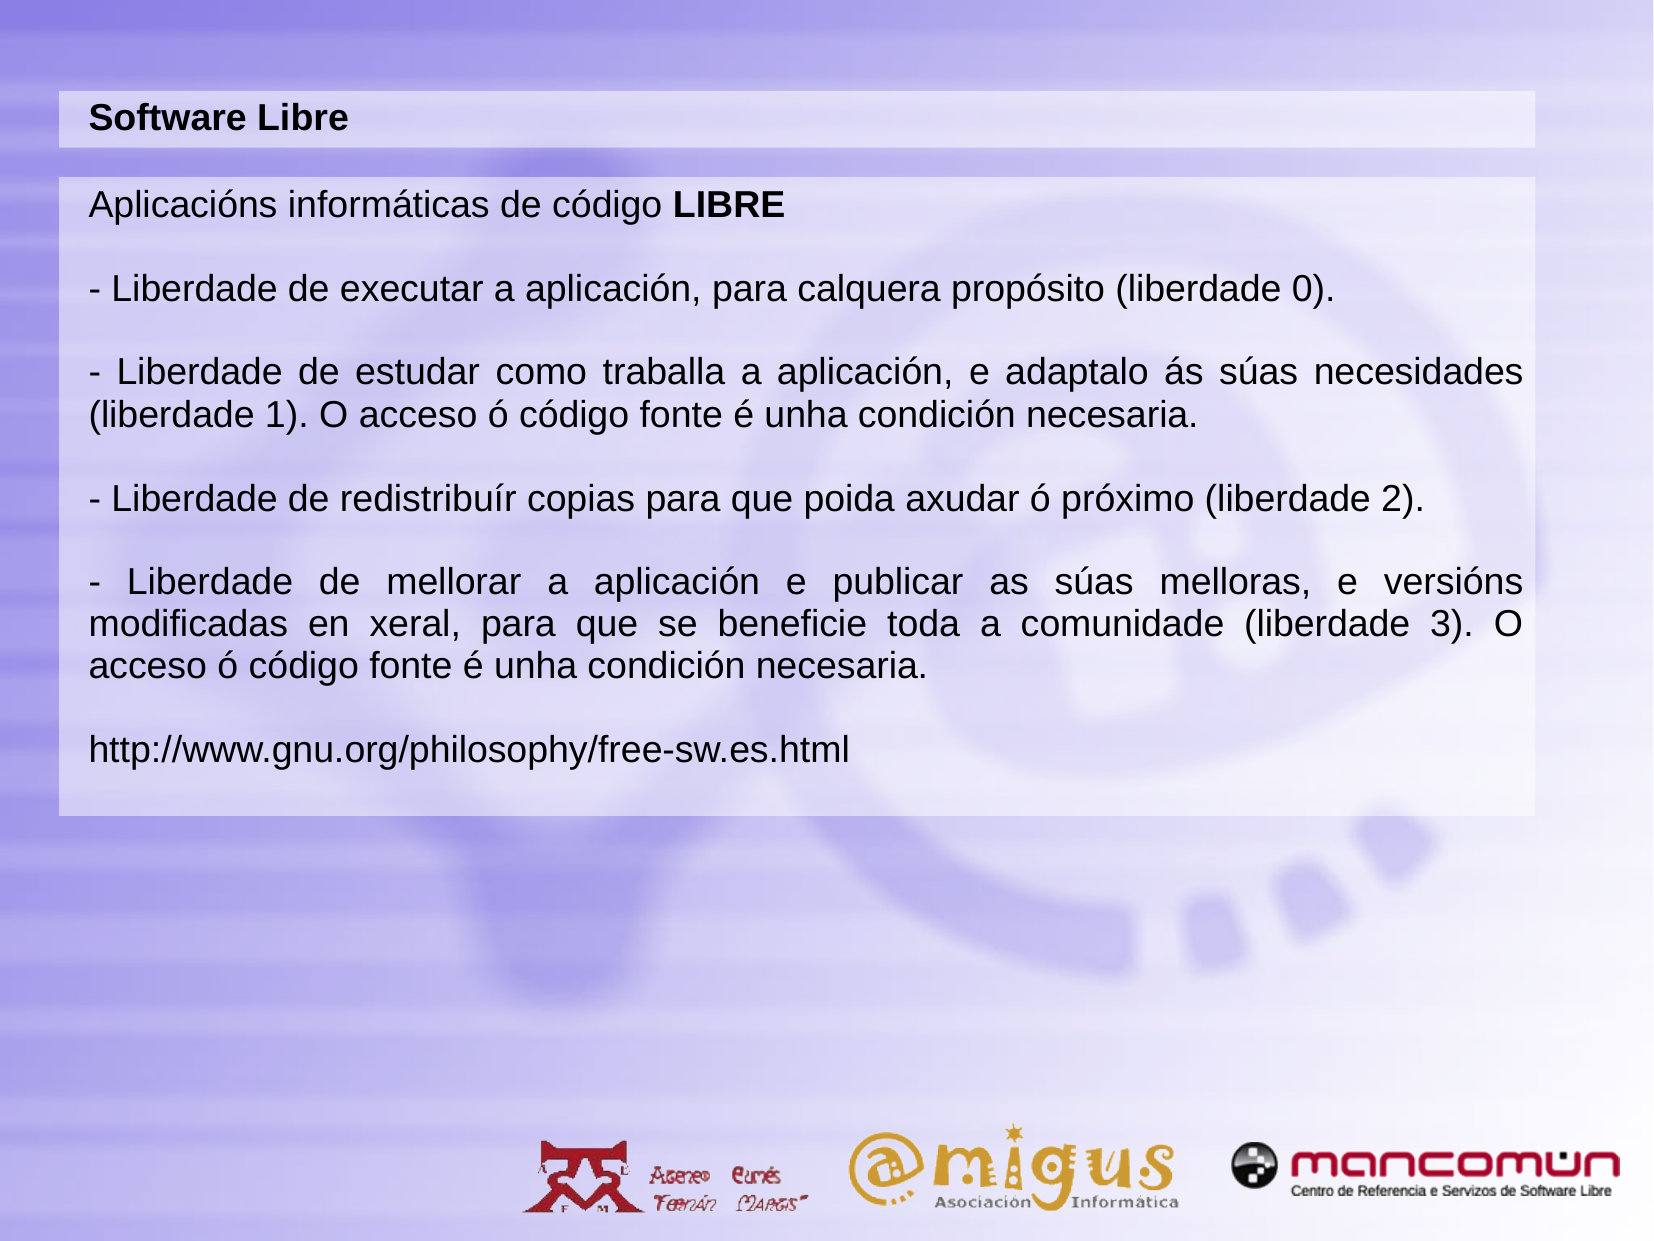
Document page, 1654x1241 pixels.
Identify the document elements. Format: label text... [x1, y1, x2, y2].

text_box Software Libre [59, 90, 1536, 148]
text_box Aplicacións informáticas de código LIBRE - Liberdade de executar a aplicación, para calquera propósito (liberdade 0). - Liberdade de estudar como traballa a aplicación, e adaptalo ás súas necesidades (liberdade 1). O acceso ó código fonte é unha condición necesaria. - Liberdade de redistribuír copias para que poida axudar ó próximo (liberdade 2). - Liberdade de mellorar a aplicación e publicar as súas melloras, e versións modificadas en xeral, para que se beneficie toda a comunidade (liberdade 3). O acceso ó código fonte é unha condición necesaria. http://www.gnu.org/philosophy/free-sw.es.html [59, 177, 1536, 816]
picture [0, 0, 1654, 1241]
